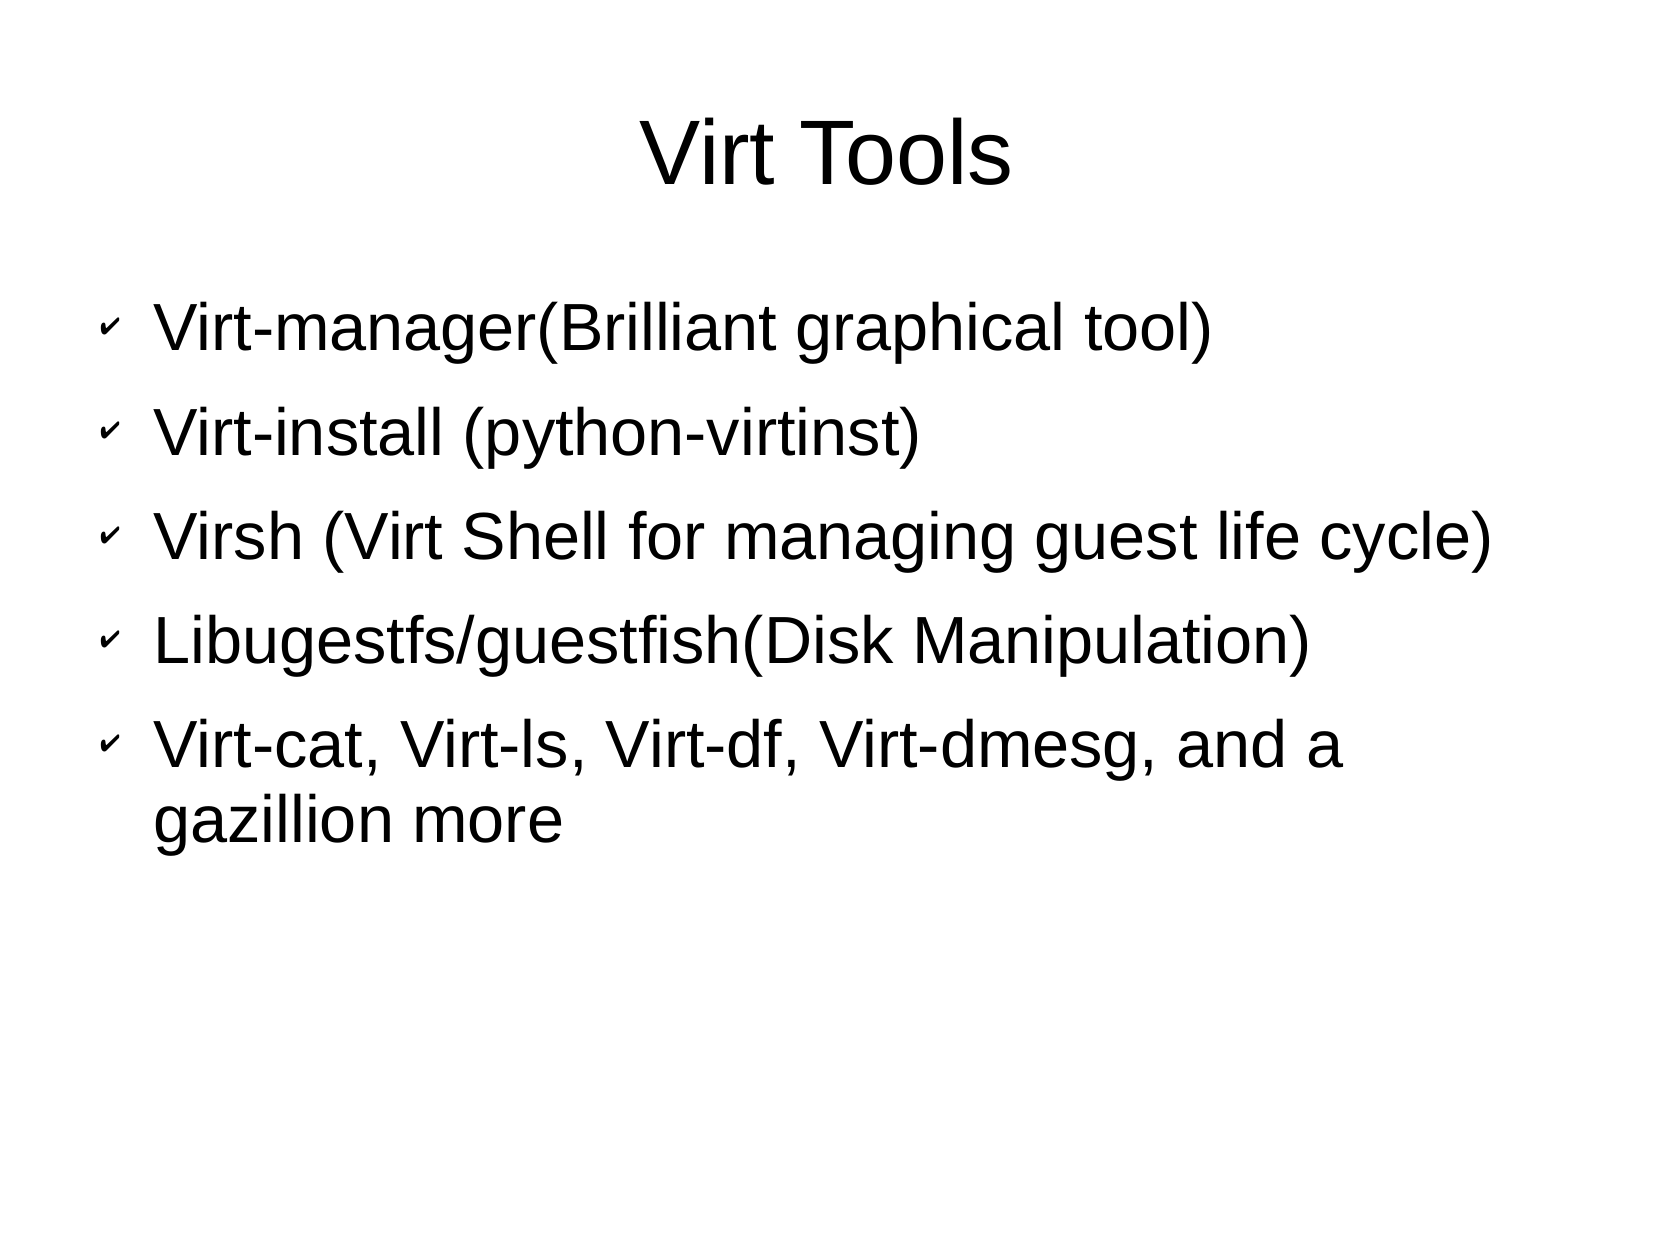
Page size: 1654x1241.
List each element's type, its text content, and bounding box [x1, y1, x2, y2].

list Virt-manager(Brilliant graphical tool) Virt-install (python-virtinst) Virsh (Virt Shell for managing guest life cycle) Libugestfs/guestfish(Disk Manipulation) Virt-cat, Virt-ls, Virt-df, Virt-dmesg, and a gazillion more [82, 290, 1571, 1109]
title Virt Tools [82, 49, 1571, 257]
